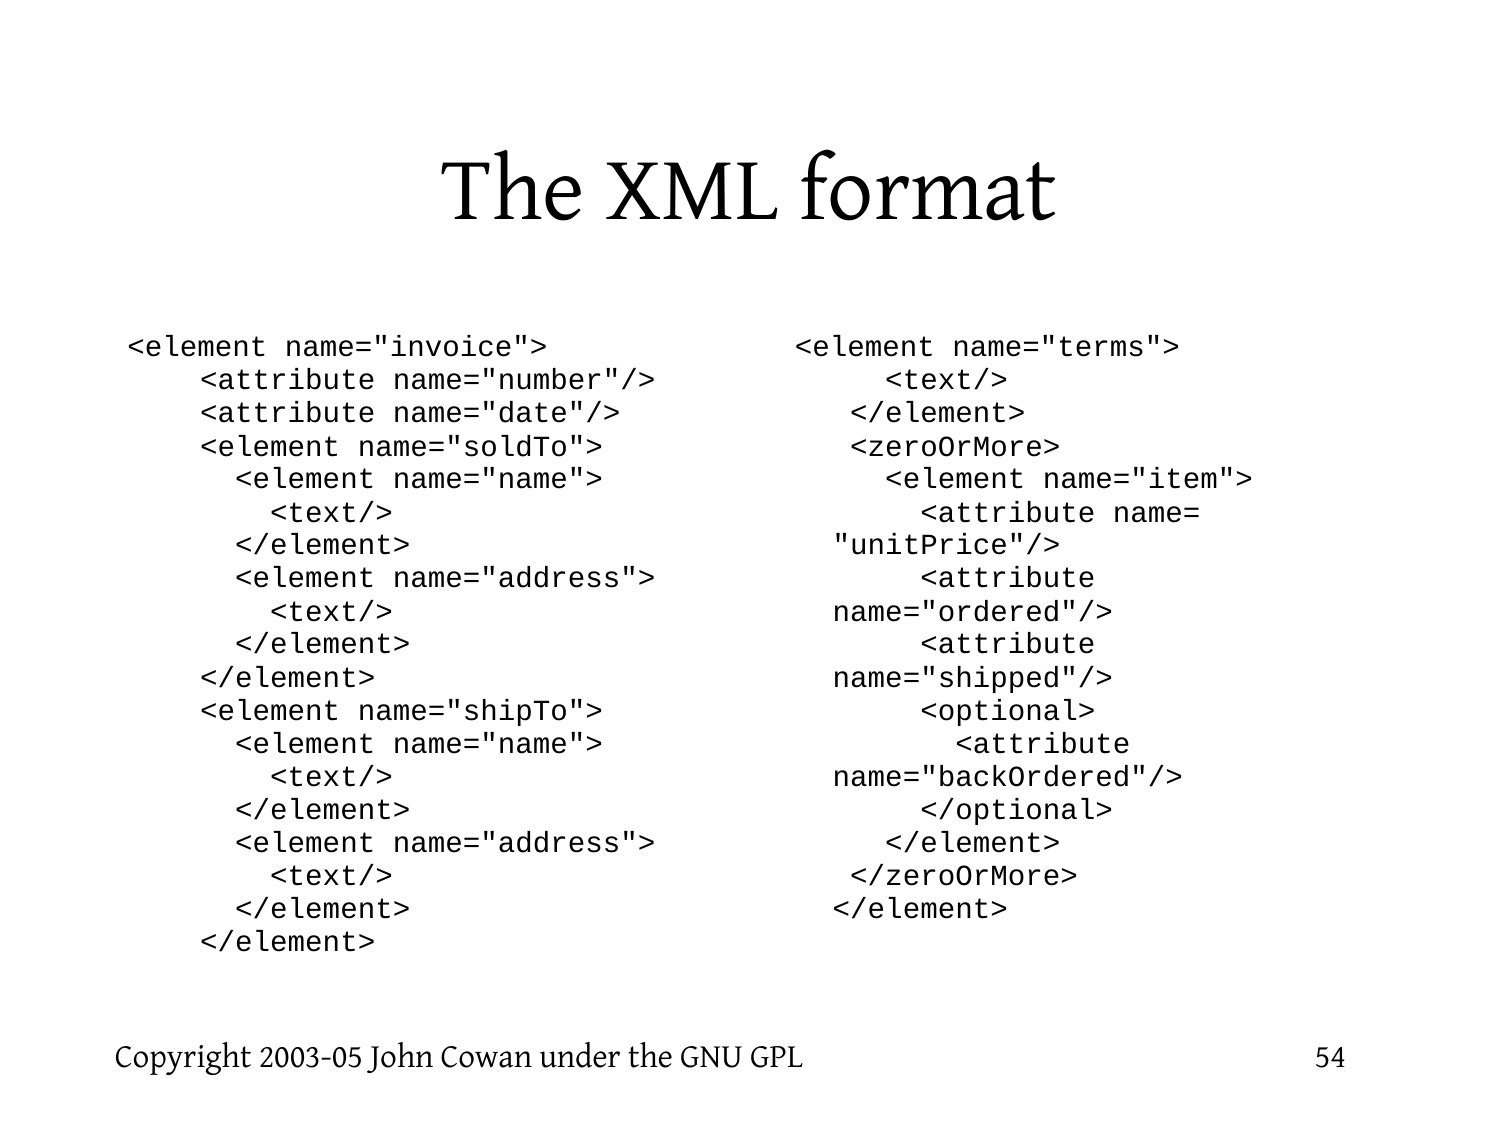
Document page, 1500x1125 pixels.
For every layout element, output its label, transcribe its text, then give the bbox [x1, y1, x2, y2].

list <element name="invoice"> <attribute name="number"/> <attribute name="date"/> <element name="soldTo"> <element name="name"> <text/> </element> <element name="address"> <text/> </element> </element> <element name="shipTo"> <element name="name"> <text/> </element> <element name="address"> <text/> </element> </element> [112, 324, 738, 1000]
title The XML format [112, 99, 1388, 288]
list <element name="terms"> <text/> </element> <zeroOrMore> <element name="item"> <attribute name= "unitPrice"/> <attribute name="ordered"/> <attribute name="shipped"/> <optional> <attribute name="backOrdered"/> </optional> </element> </zeroOrMore> </element> [762, 324, 1388, 1026]
